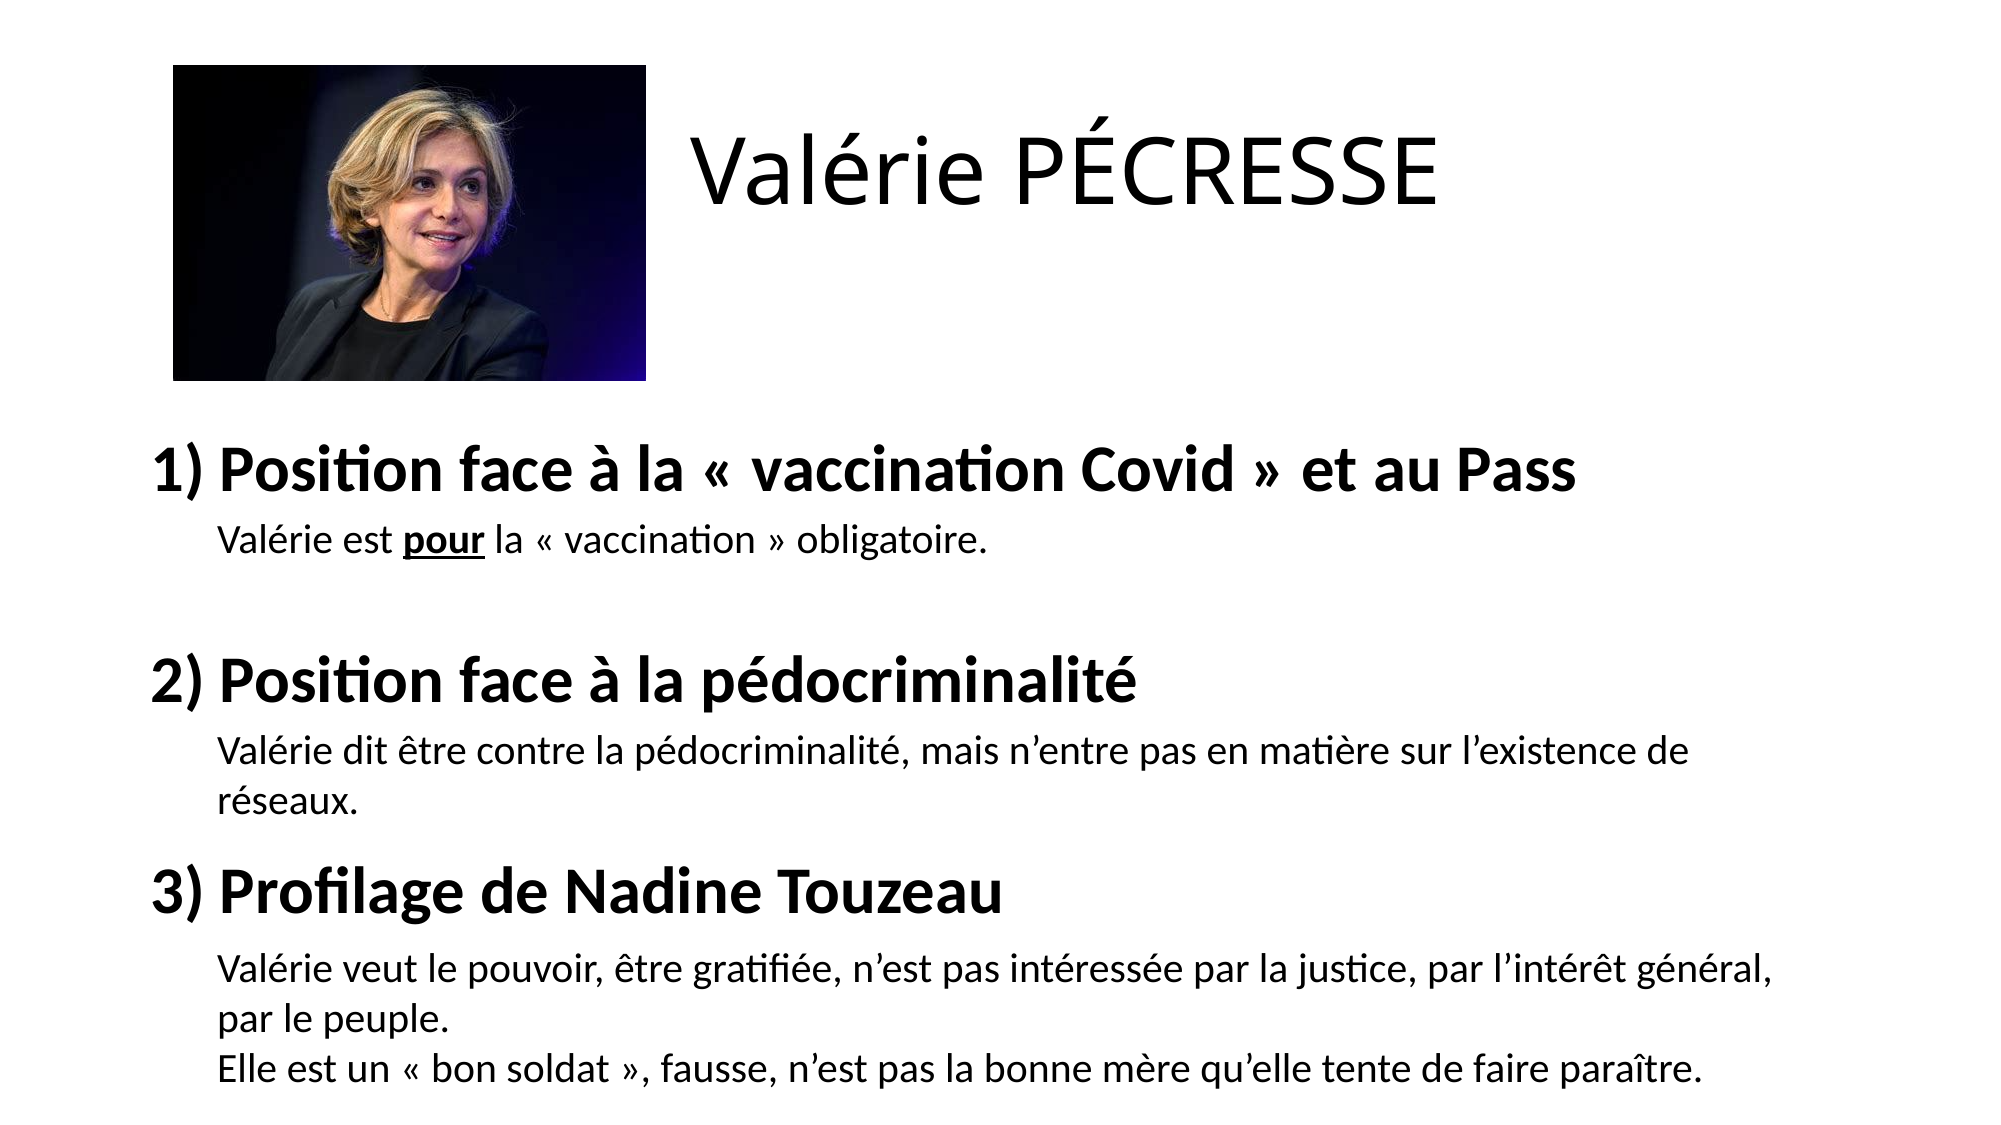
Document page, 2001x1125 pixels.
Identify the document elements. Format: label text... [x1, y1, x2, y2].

text_box Valérie est pour la « vaccination » obligatoire. [202, 504, 1203, 571]
text_box 1) Position face à la « vaccination Covid » et au Pass [135, 416, 1609, 513]
text_box Valérie veut le pouvoir, être gratifiée, n’est pas intéressée par la justice, par l’intérêt général, par le peuple. Elle est un « bon soldat », fausse, n’est pas la bonne mère qu’elle tente de faire paraître. [202, 933, 2000, 1101]
picture [173, 65, 646, 381]
text_box 2) Position face à la pédocriminalité [135, 627, 1665, 724]
title Valérie PÉCRESSE [674, 65, 1461, 283]
text_box 3) Profilage de Nadine Touzeau [135, 838, 1300, 935]
text_box Valérie dit être contre la pédocriminalité, mais n’entre pas en matière sur l’existence de réseaux. [202, 715, 1771, 832]
